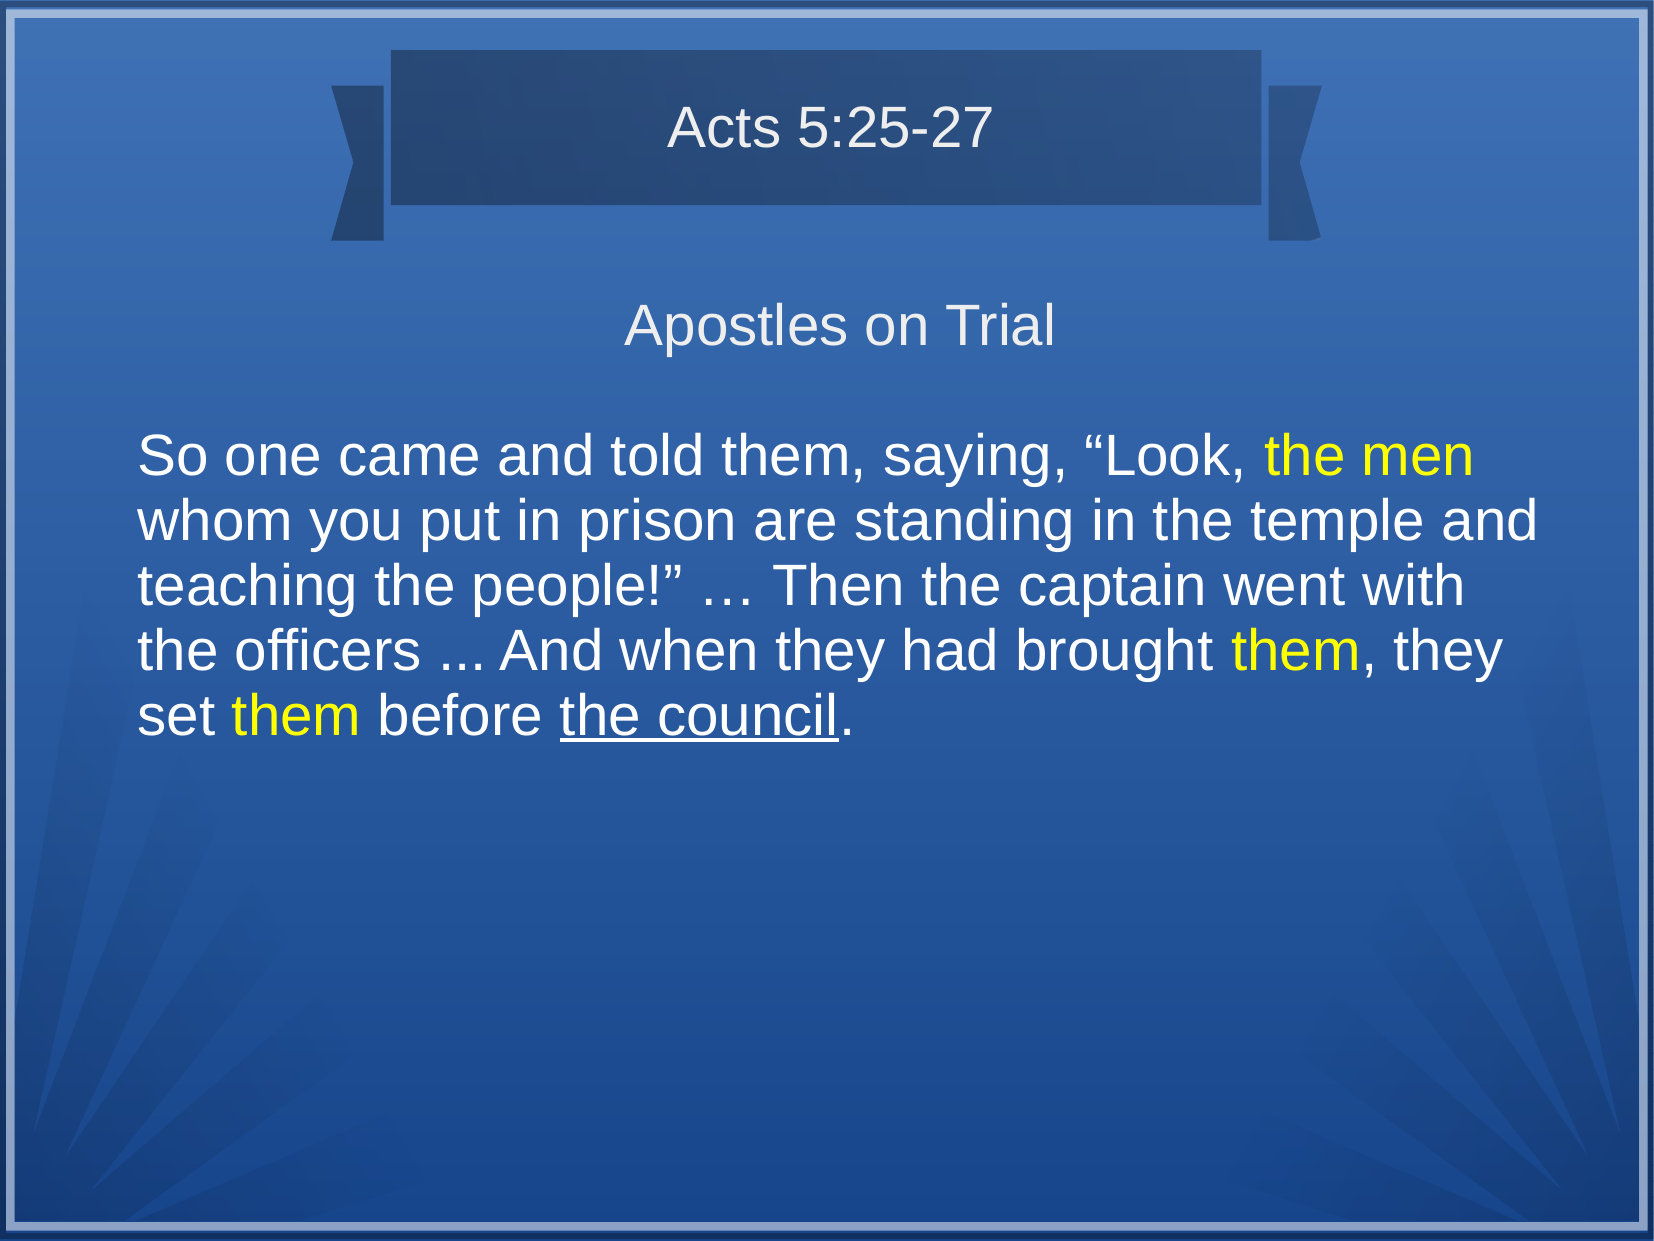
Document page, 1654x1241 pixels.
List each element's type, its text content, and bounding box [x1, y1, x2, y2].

text_box Acts 5:25-27 [576, 73, 1087, 182]
text_box Apostles on Trial So one came and told them, saying, “Look, the men whom you put in prison are standing in the temple and teaching the people!” … Then the captain went with the officers ... And when they had brought them, they set them before the council. [122, 285, 1560, 1211]
